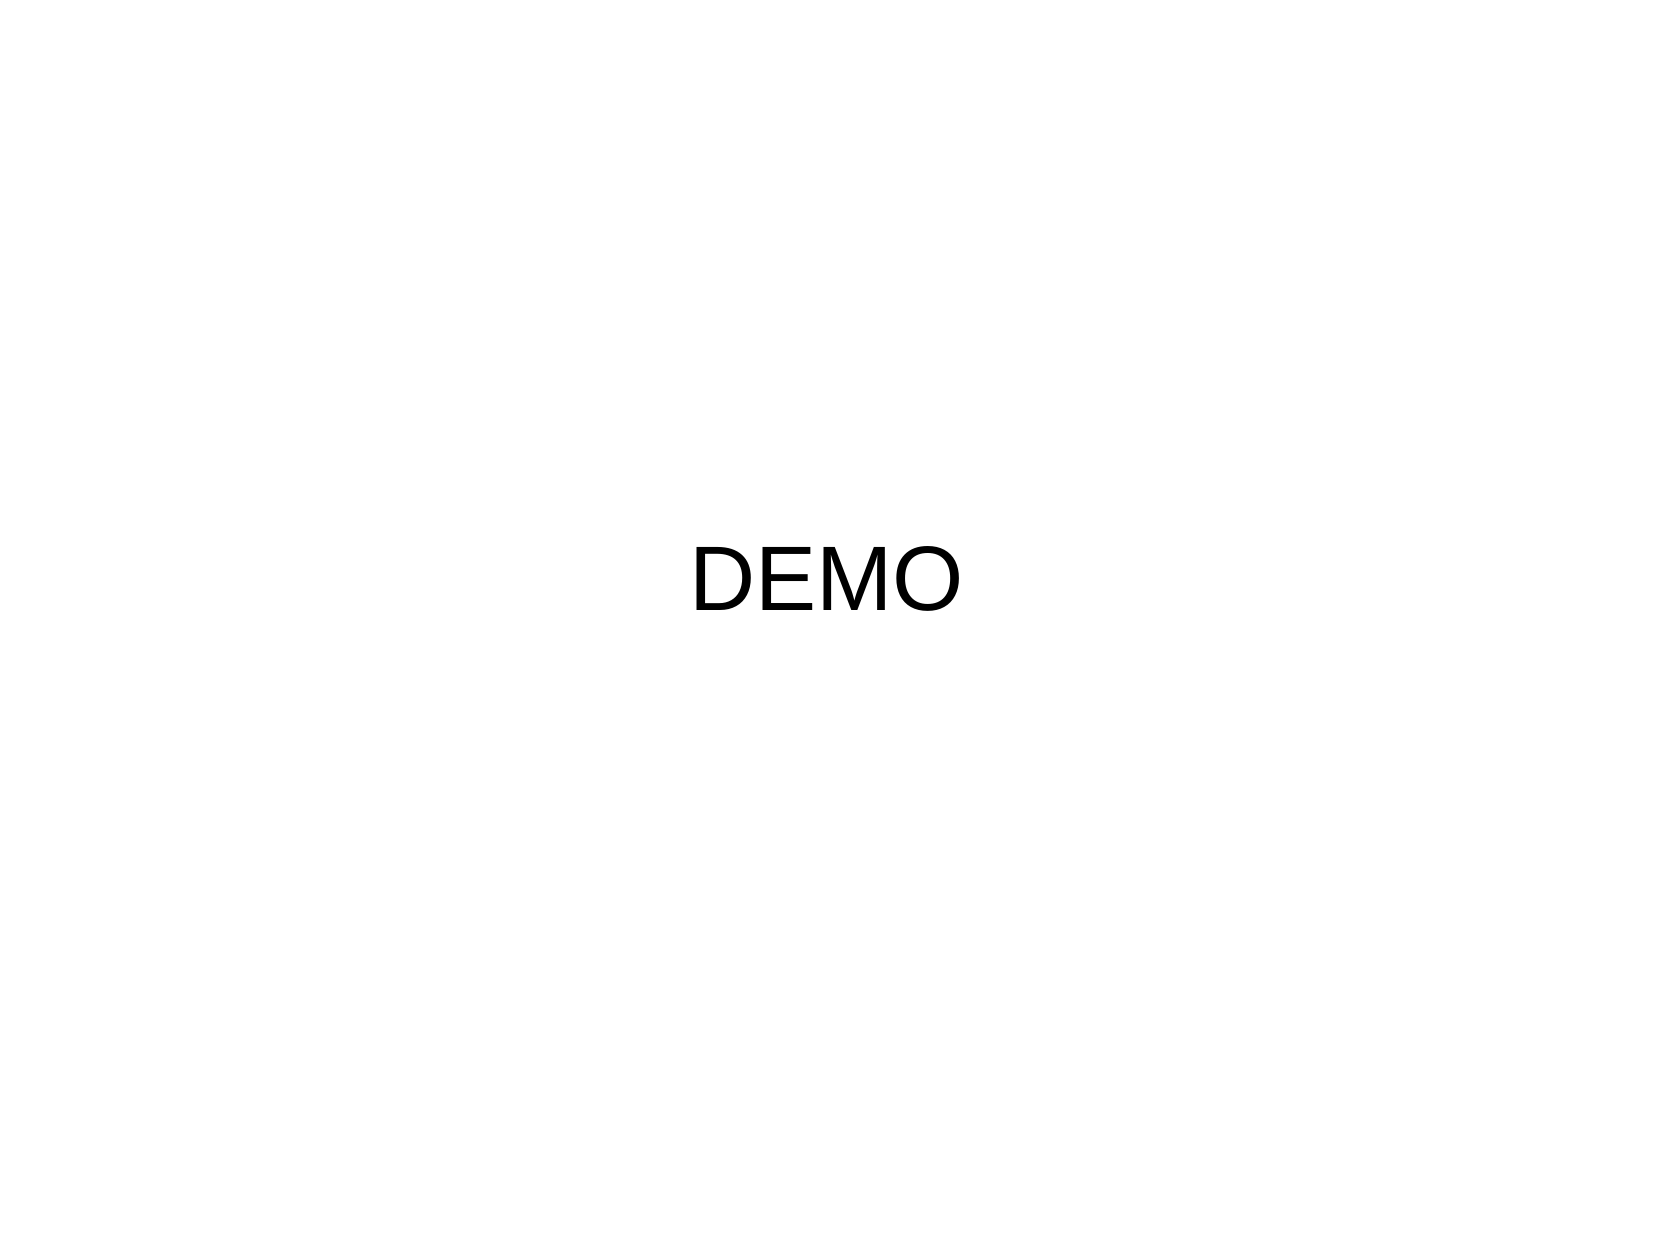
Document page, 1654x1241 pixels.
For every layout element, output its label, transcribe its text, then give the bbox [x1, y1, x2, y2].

title DEMO [82, 49, 1571, 1109]
